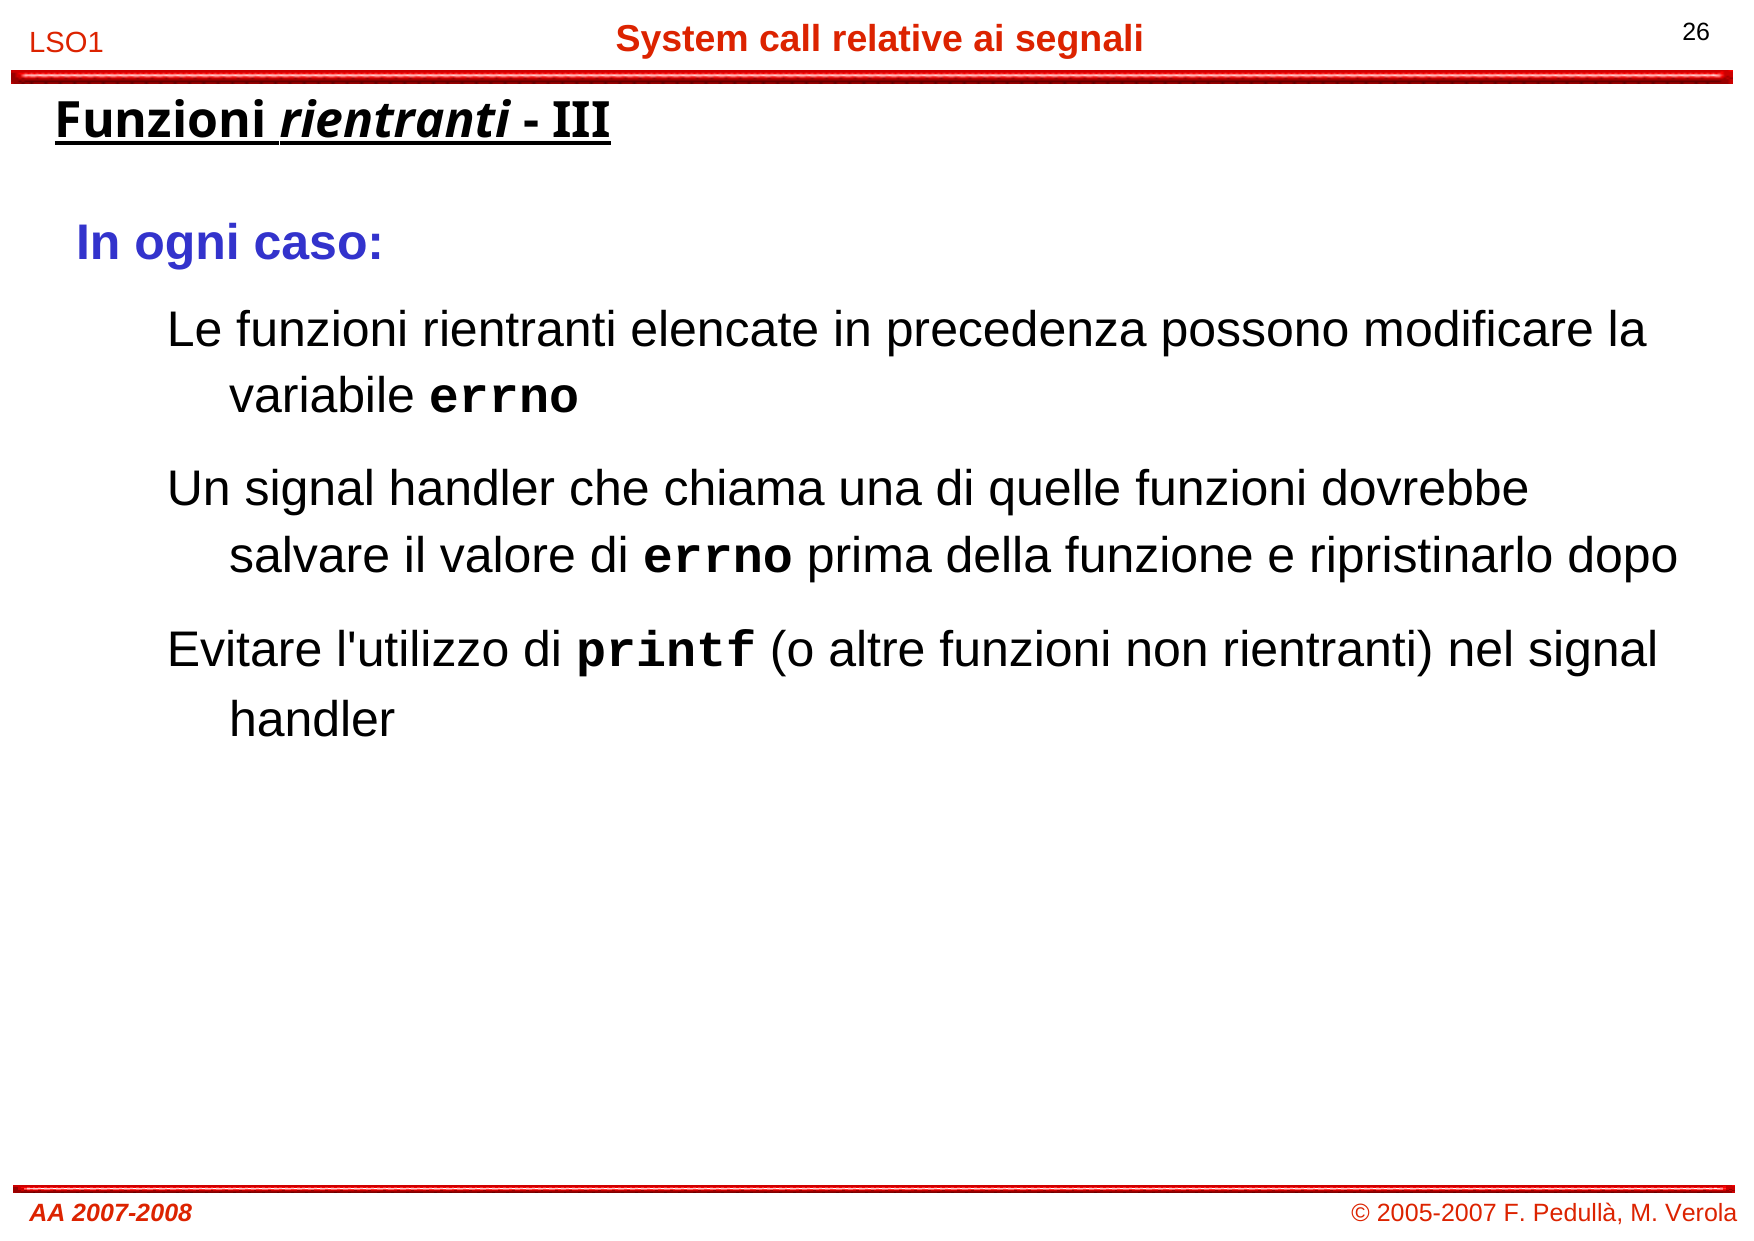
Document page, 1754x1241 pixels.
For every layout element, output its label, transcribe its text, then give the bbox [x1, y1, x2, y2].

picture [11, 70, 1733, 84]
picture [13, 1185, 1735, 1193]
list In ogni caso: Le funzioni rientranti elencate in precedenza possono modificare la variabile errno Un signal handler che chiama una di quelle funzioni dovrebbe salvare il valore di errno prima della funzione e ripristinarlo dopo Evitare l'utilizzo di printf (o altre funzioni non rientranti) nel signal handler [58, 206, 1696, 910]
title Funzioni rientranti - III [40, 72, 1714, 168]
